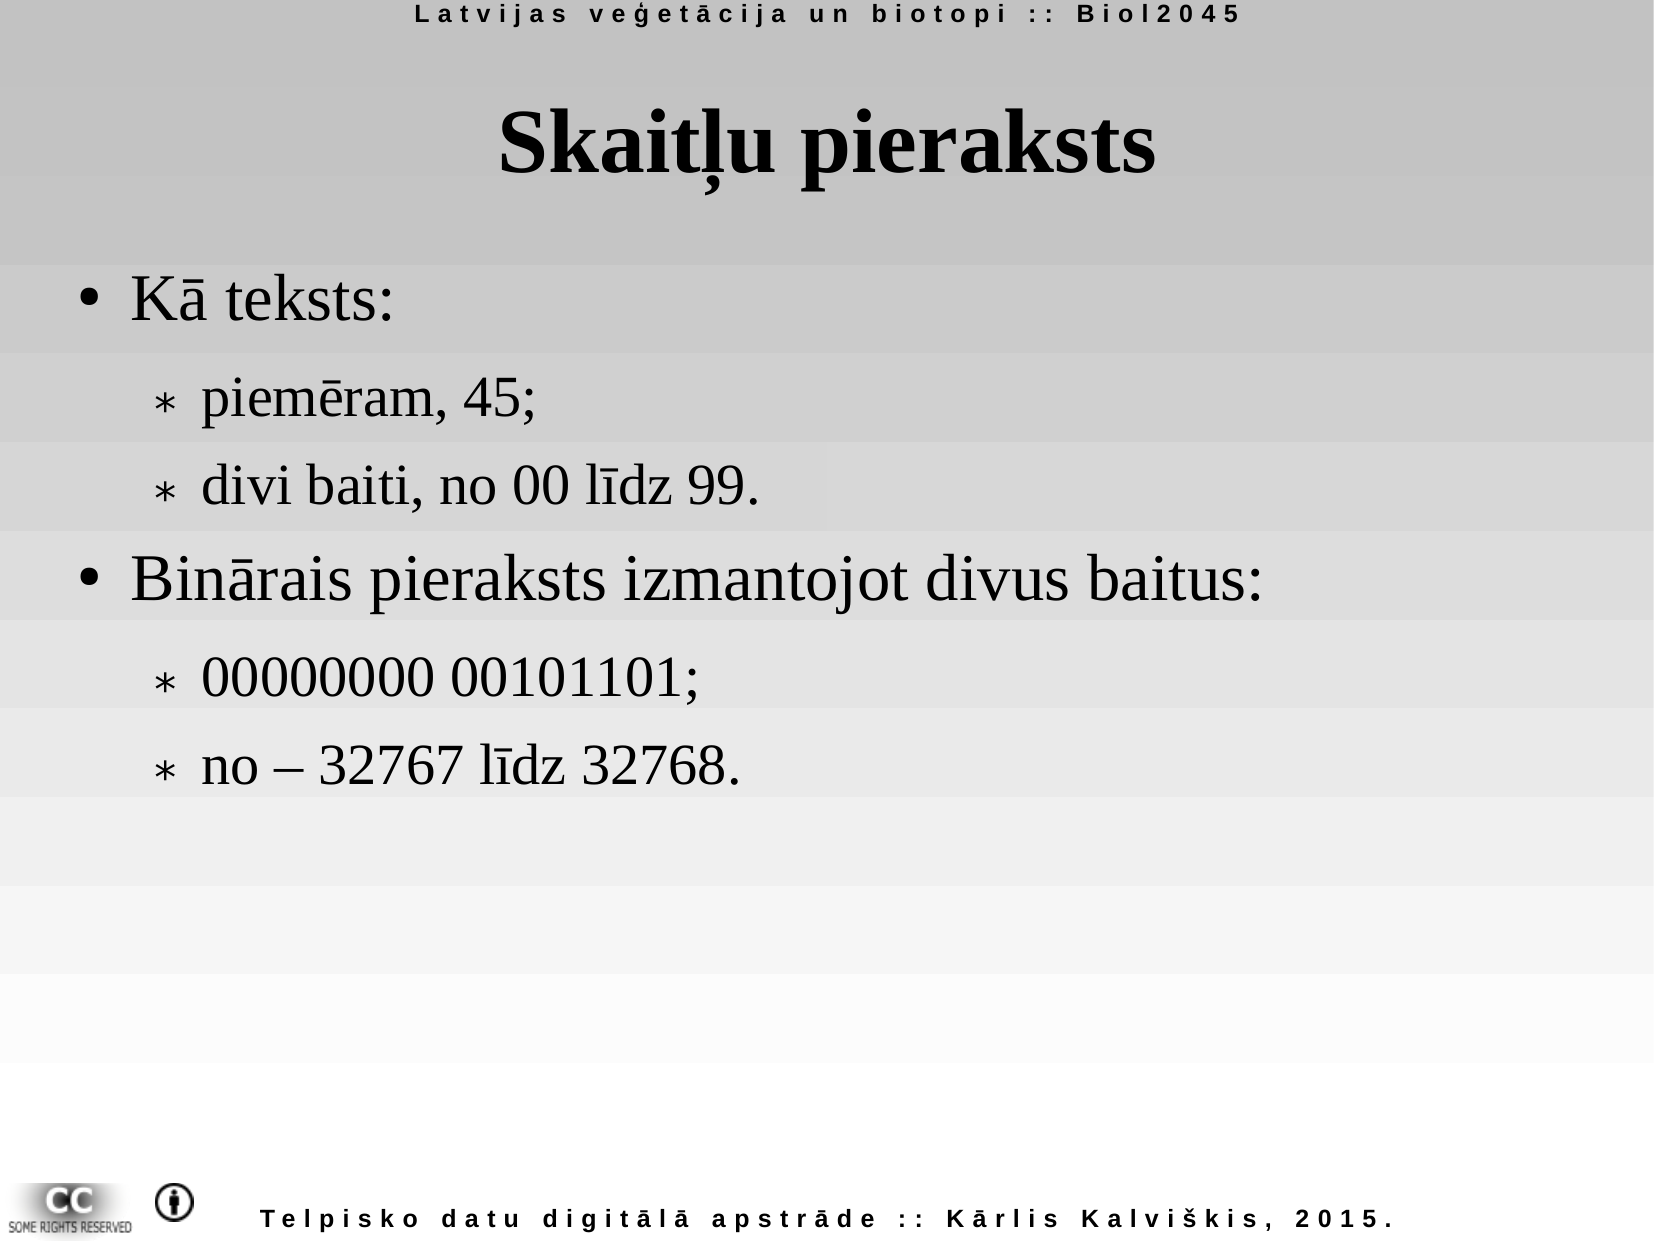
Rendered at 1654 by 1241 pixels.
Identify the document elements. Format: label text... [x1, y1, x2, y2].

list Kā teksts: piemēram, 45; divi baiti, no 00 līdz 99. Binārais pieraksts izmantojot divus baitus: 00000000 00101101; no – 32767 līdz 32768. [59, 261, 1596, 1175]
picture [0, 0, 1654, 1241]
title Skaitļu pieraksts [59, 37, 1596, 246]
